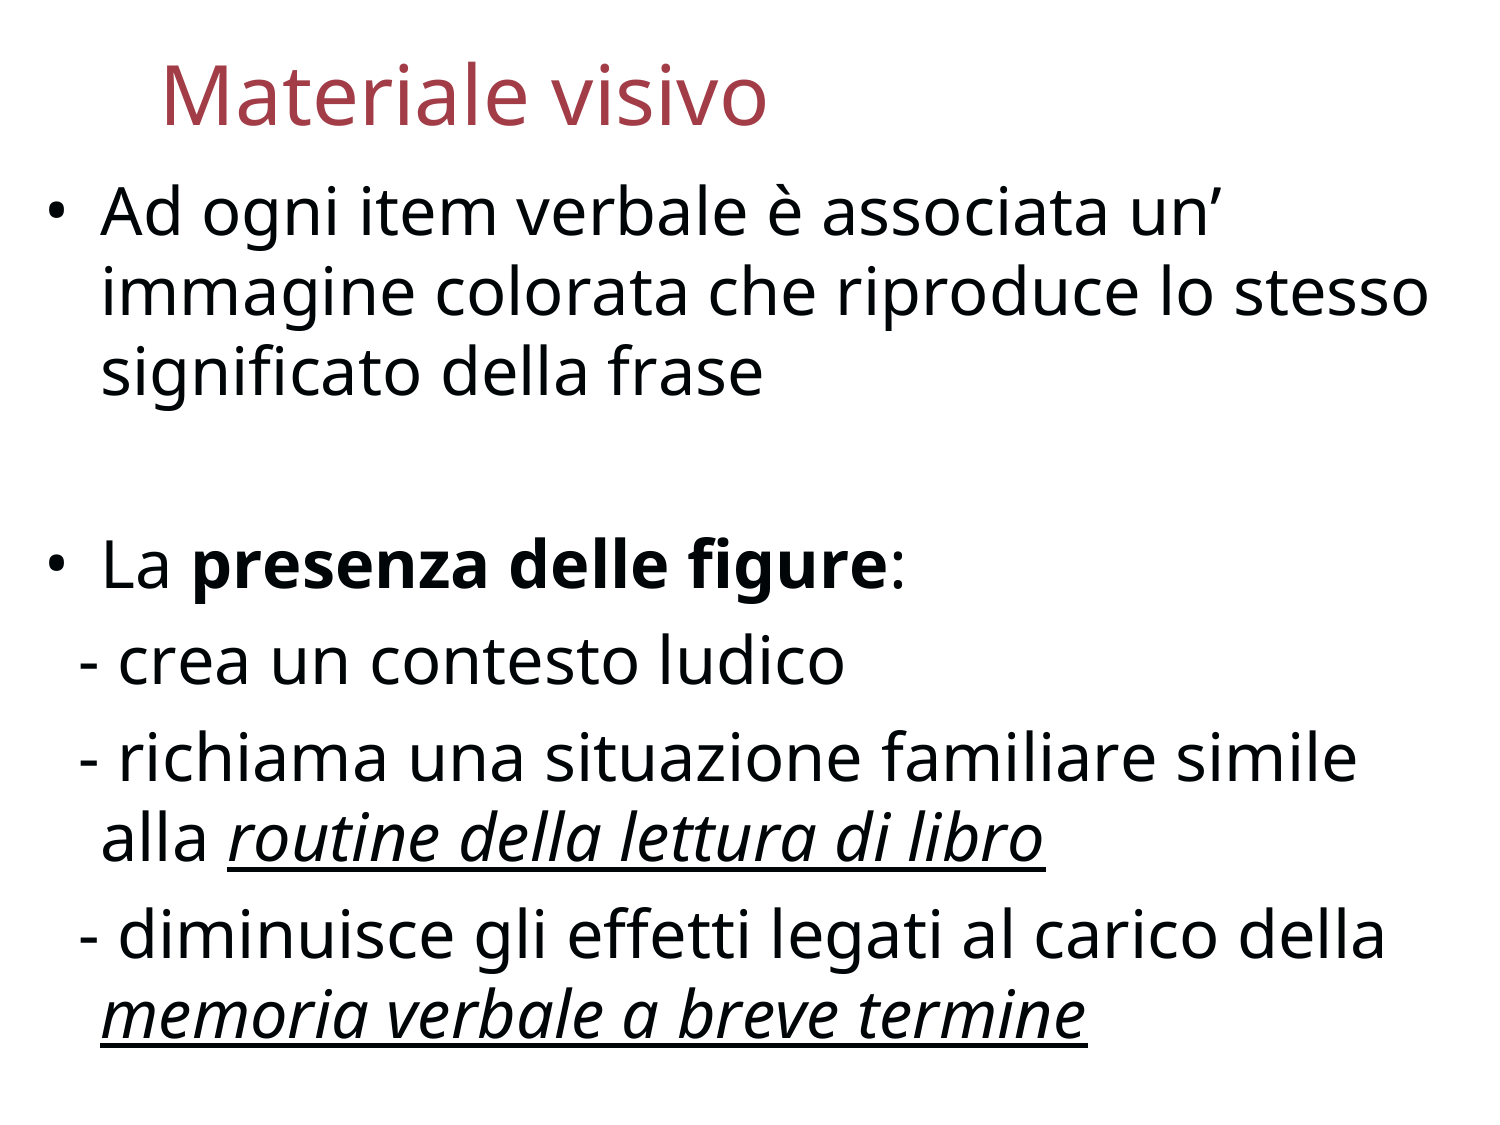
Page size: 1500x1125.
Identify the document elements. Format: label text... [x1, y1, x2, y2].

list Ad ogni item verbale è associata un’ immagine colorata che riproduce lo stesso significato della frase La presenza delle figure: - crea un contesto ludico - richiama una situazione familiare simile alla routine della lettura di libro - diminuisce gli effetti legati al carico della memoria verbale a breve termine [29, 160, 1471, 1095]
title Materiale visivo [0, 30, 930, 153]
